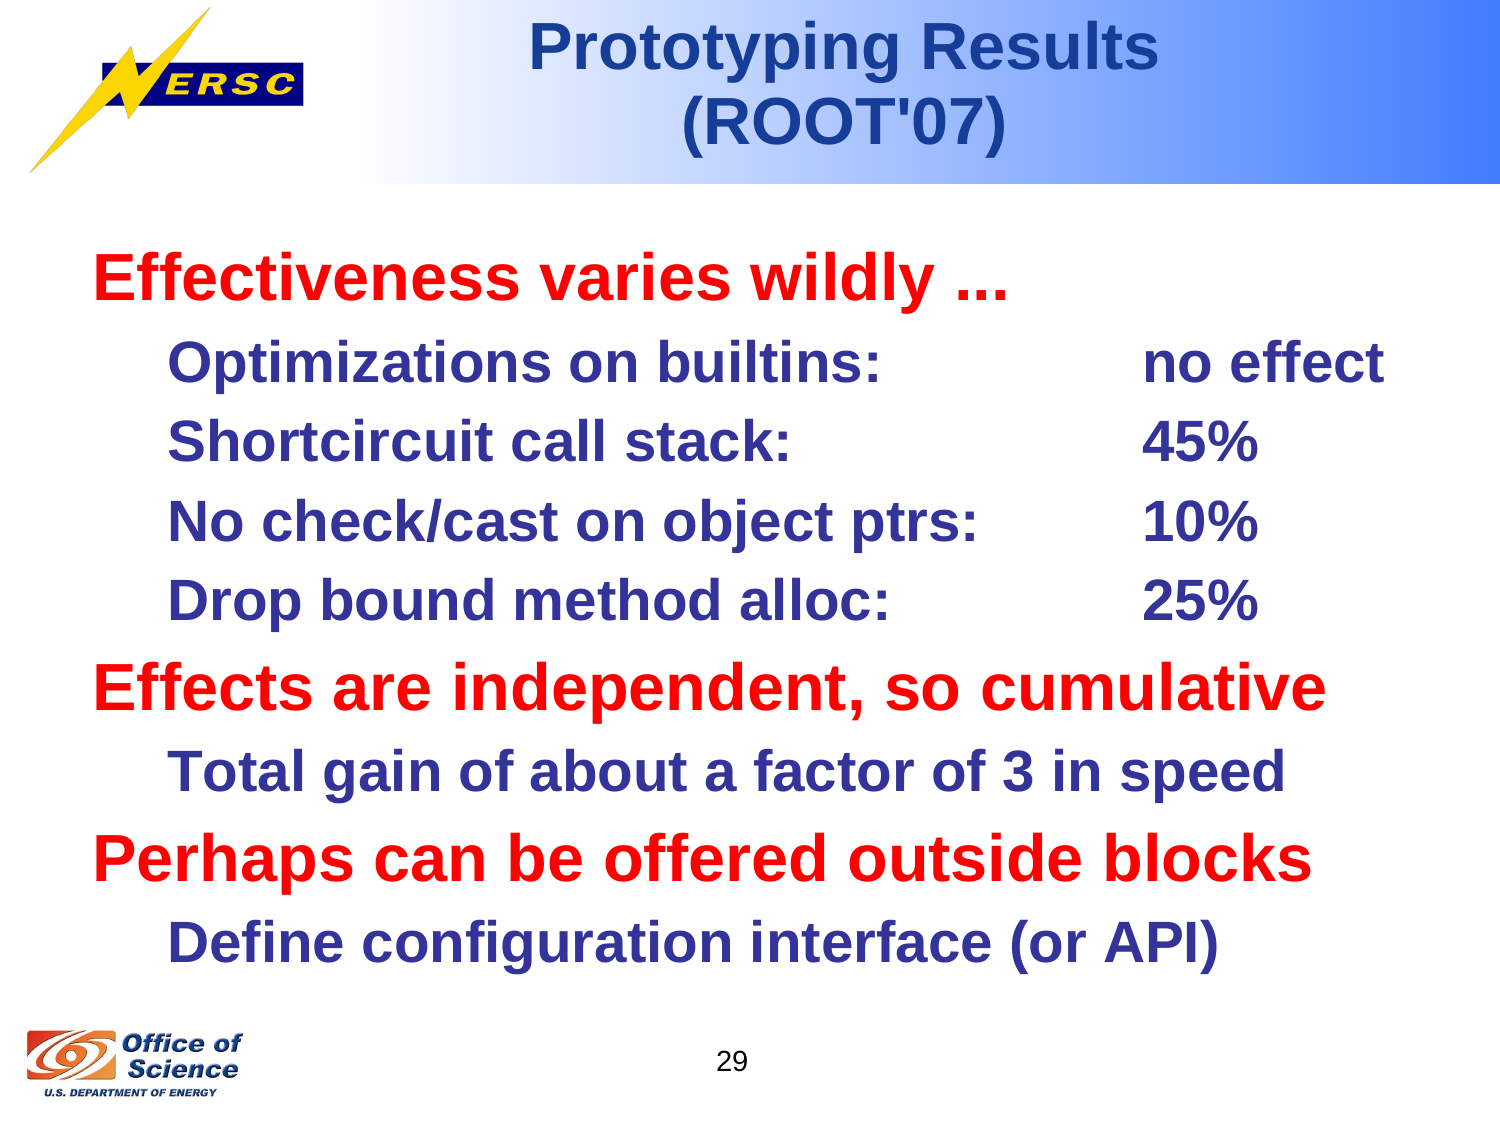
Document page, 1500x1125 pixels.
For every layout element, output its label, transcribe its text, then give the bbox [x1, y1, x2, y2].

list Effectiveness varies wildly ... Optimizations on builtins: no effect Shortcircuit call stack: 45% No check/cast on object ptrs: 10% Drop bound method alloc: 25% Effects are independent, so cumulative Total gain of about a factor of 3 in speed Perhaps can be offered outside blocks Define configuration interface (or API) [92, 240, 1421, 1001]
picture [0, 0, 352, 182]
picture [22, 1026, 246, 1100]
title Prototyping Results (ROOT'07) [364, 9, 1326, 159]
